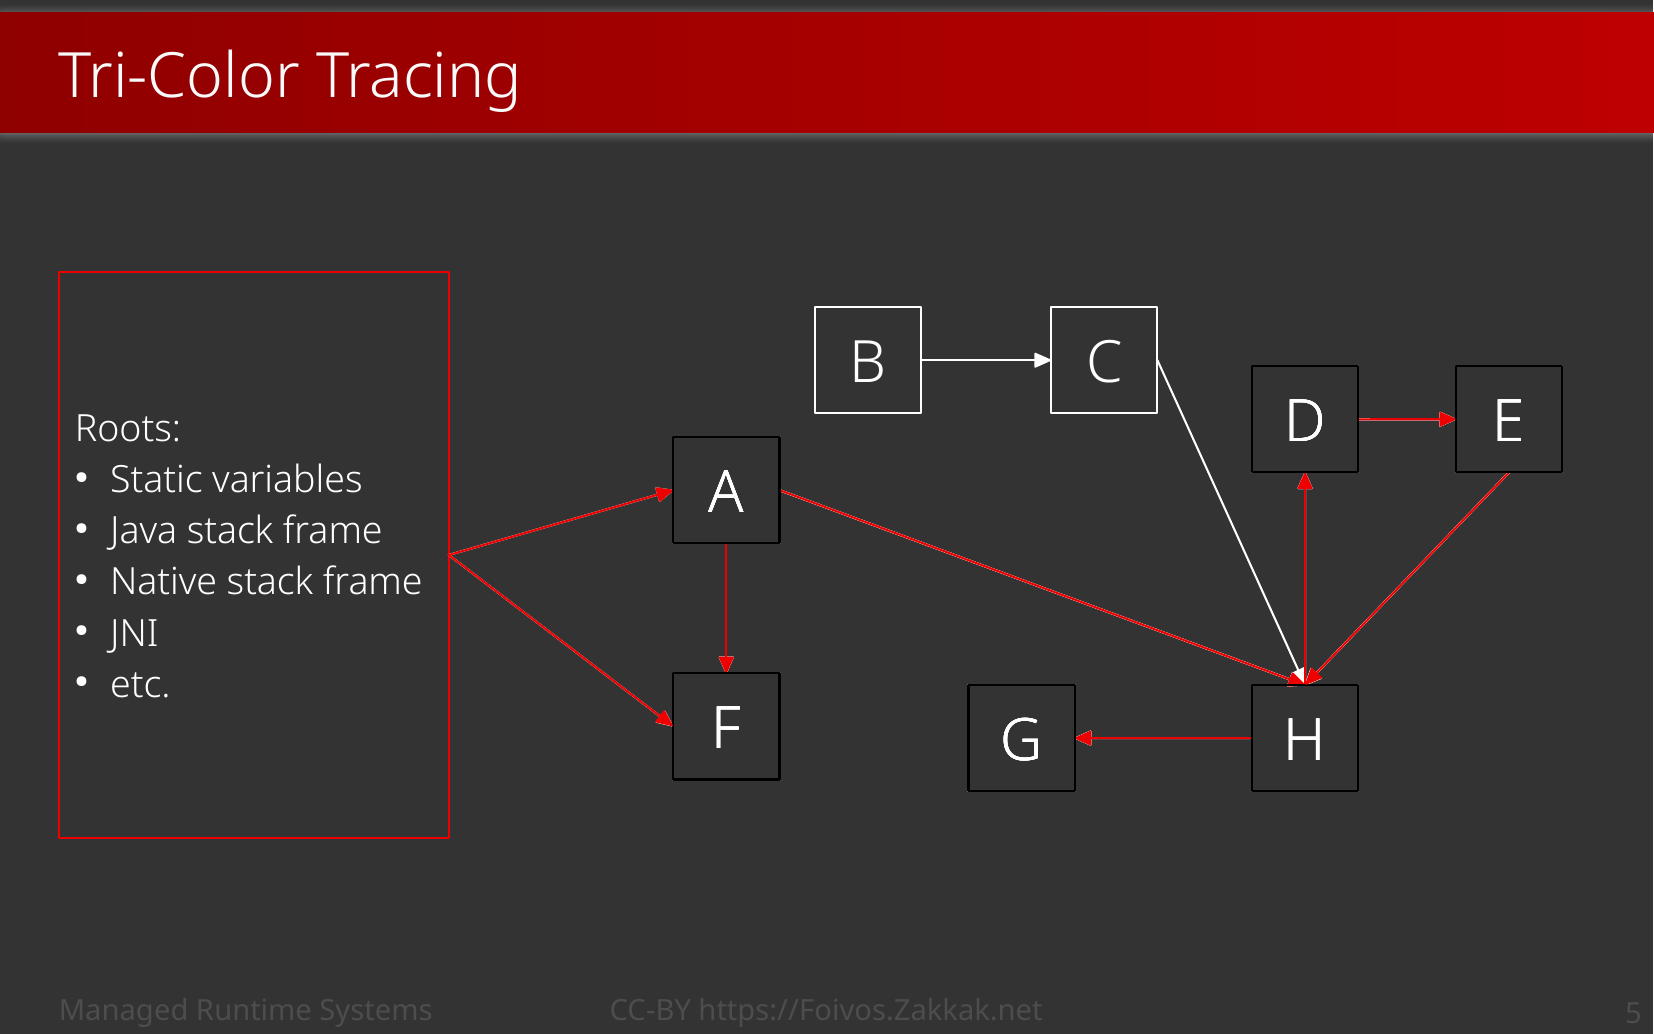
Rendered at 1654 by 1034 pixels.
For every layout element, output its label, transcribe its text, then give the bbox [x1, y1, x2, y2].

text_box B [814, 307, 922, 414]
text_box Roots: Static variables Java stack frame Native stack frame JNI etc. [58, 271, 449, 839]
text_box A [673, 437, 780, 544]
text_box E [1455, 366, 1563, 473]
text_box D [1251, 366, 1359, 473]
text_box F [673, 673, 780, 780]
title Tri-Color Tracing [58, 7, 1329, 139]
text_box H [1251, 684, 1359, 792]
text_box C [1051, 307, 1158, 414]
text_box G [968, 684, 1075, 792]
